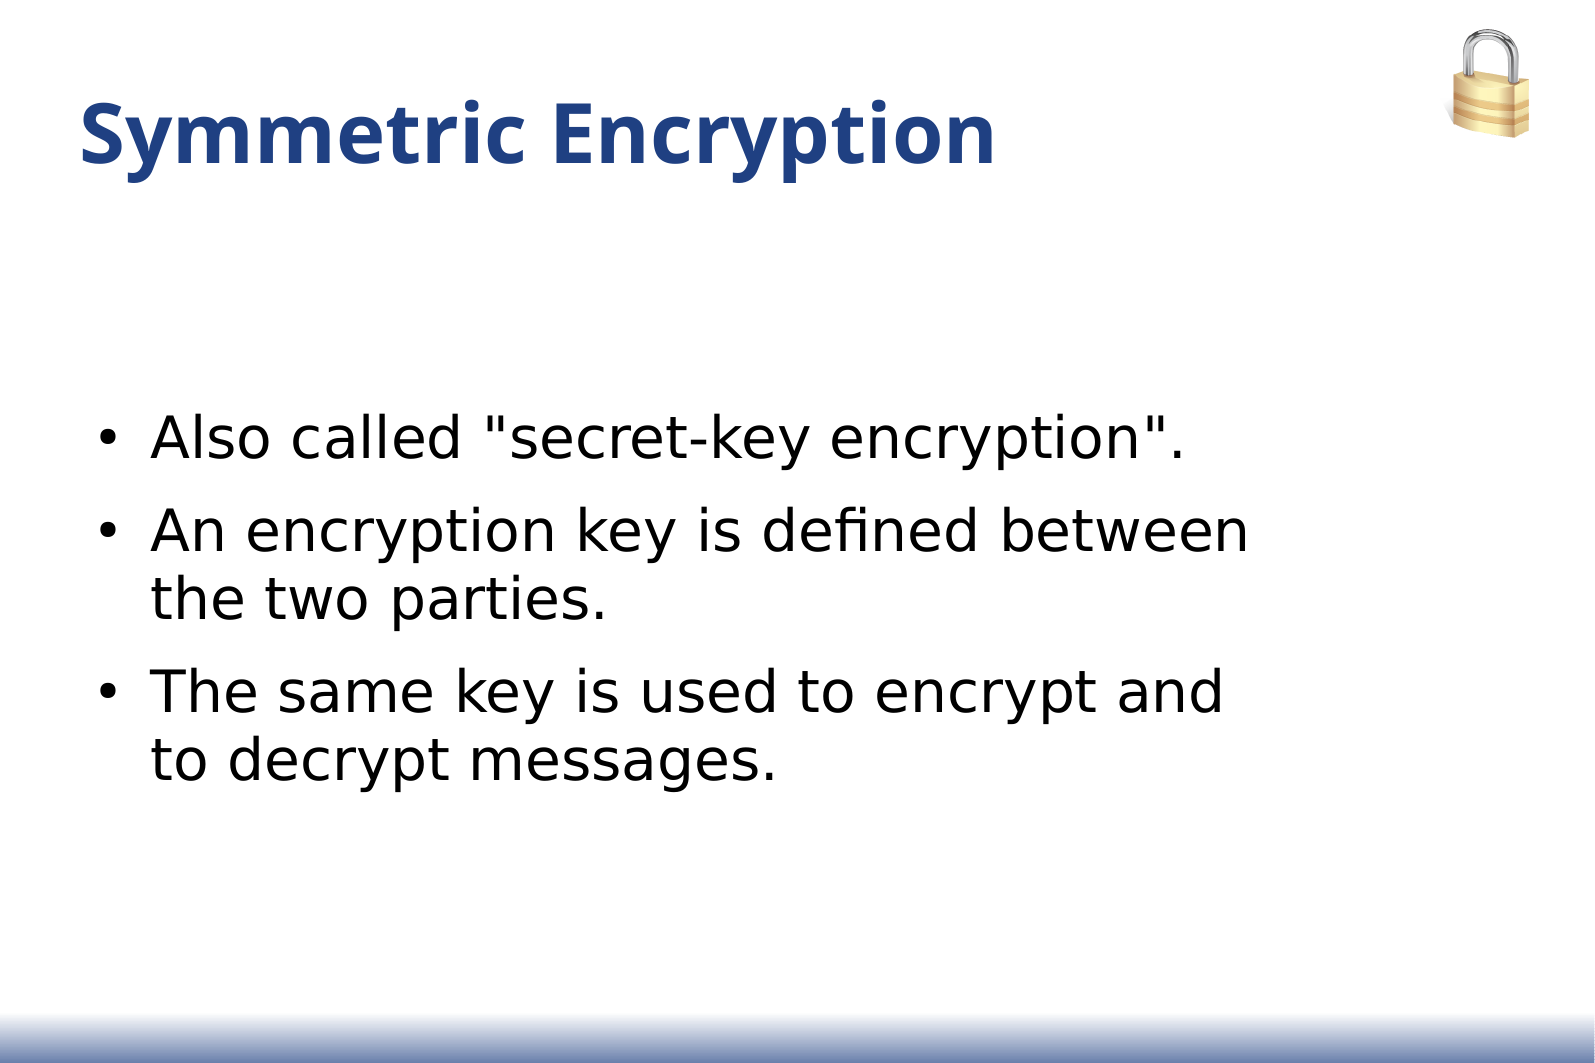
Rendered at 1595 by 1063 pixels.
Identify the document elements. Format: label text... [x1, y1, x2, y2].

picture [1423, 25, 1555, 142]
list Also called "secret-key encryption". An encryption key is defined between the two parties. The same key is used to encrypt and to decrypt messages. [79, 248, 1515, 951]
title Symmetric Encryption [79, 42, 1515, 220]
